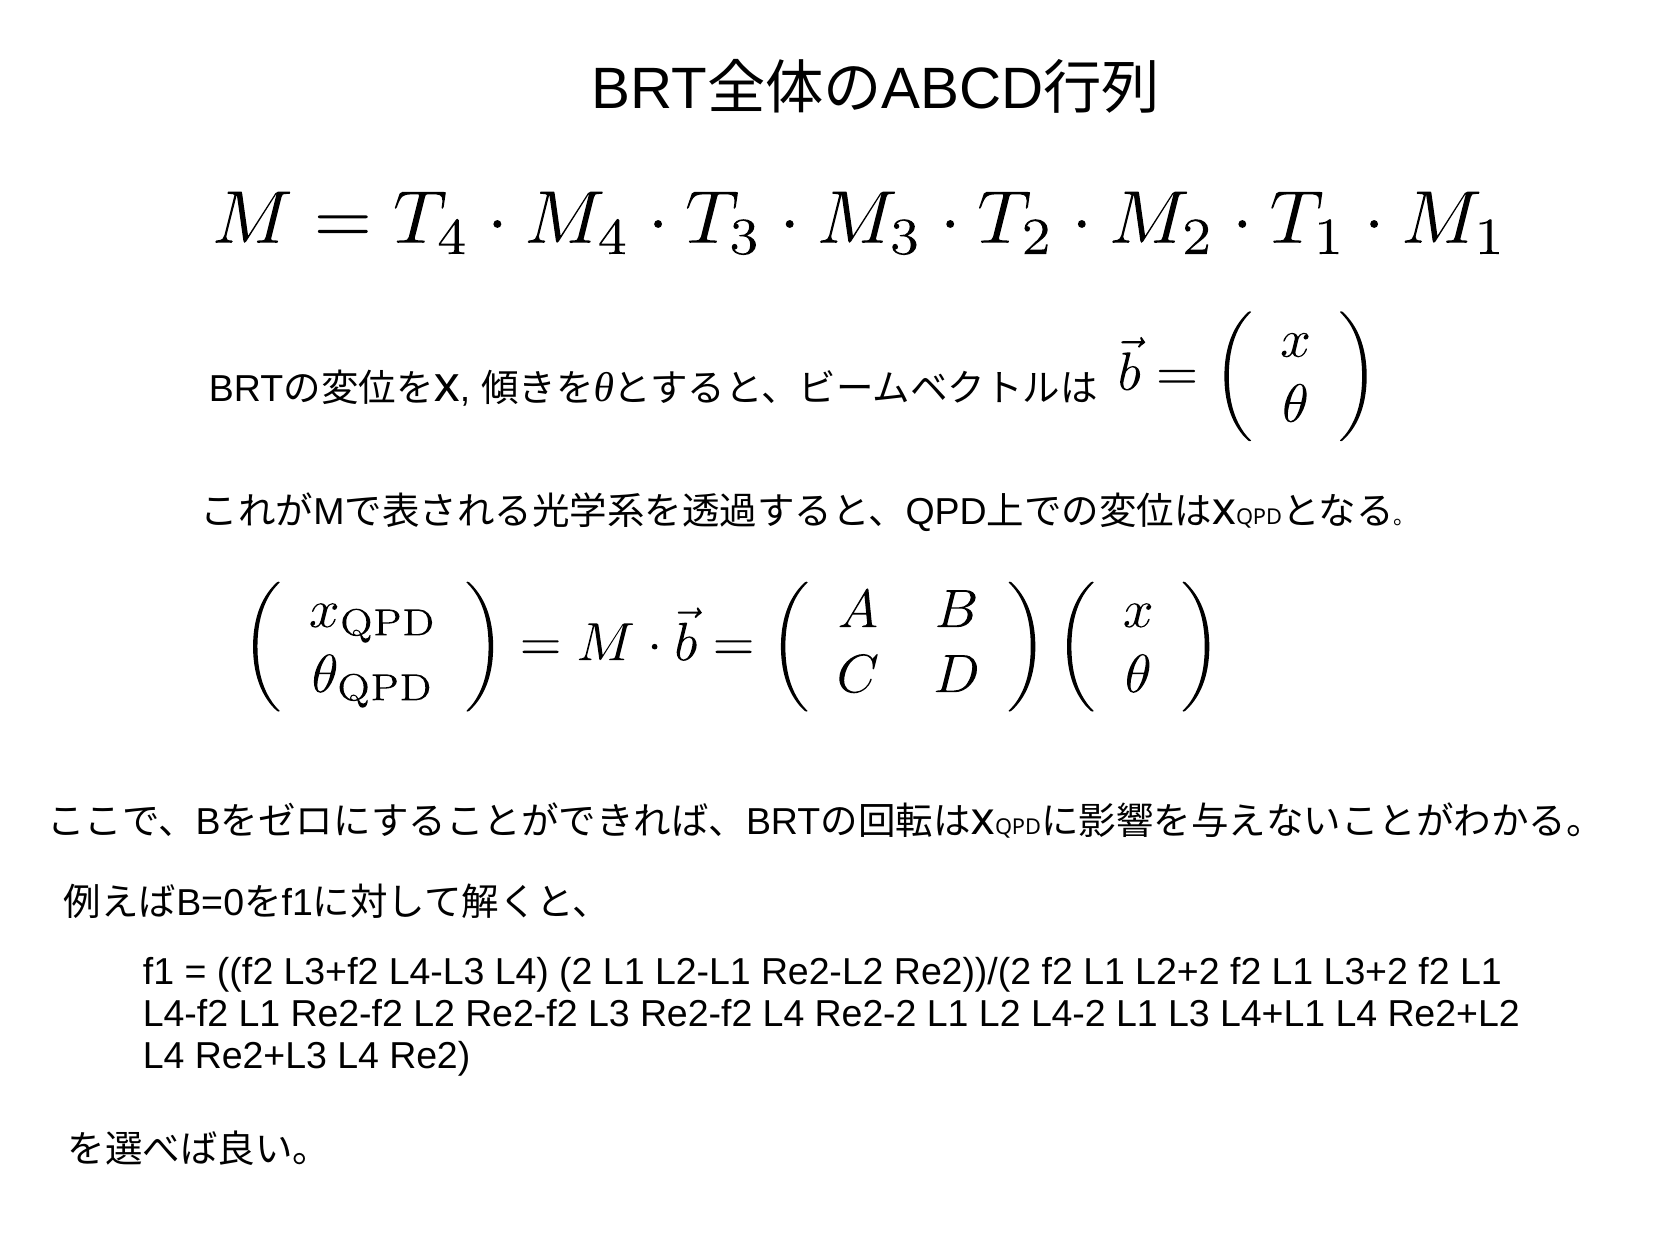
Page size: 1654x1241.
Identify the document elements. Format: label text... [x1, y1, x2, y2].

picture [253, 581, 1210, 712]
text_box ここで、Bをゼロにすることができれば、BRTの回転はxQPDに影響を与えないことがわかる。 [32, 778, 1451, 839]
text_box f1 = ((f2 L3+f2 L4-L3 L4) (2 L1 L2-L1 Re2-L2 Re2))/(2 f2 L1 L2+2 f2 L1 L3+2 f2 L1 L4-f2 L1 Re2-f2 L2 Re2-f2 L3 Re2-f2 L4 Re2-2 L1 L2 L4-2 L1 L3 L4+L1 L4 Re2+L2 L4 Re2+L3 L4 Re2) [128, 943, 1546, 1097]
text_box 例えばB=0をf1に対して解くと、 [49, 864, 717, 922]
text_box BRTの変位をx, 傾きをθとすると、ビームベクトルは [194, 340, 1025, 406]
text_box を選べば良い。 [52, 1112, 317, 1168]
text_box BRT全体のABCD行列 [577, 33, 1174, 114]
picture [215, 191, 1499, 256]
text_box これがMで表される光学系を透過すると、QPD上での変位はxQPDとなる。 [186, 467, 1337, 529]
picture [1120, 311, 1367, 442]
